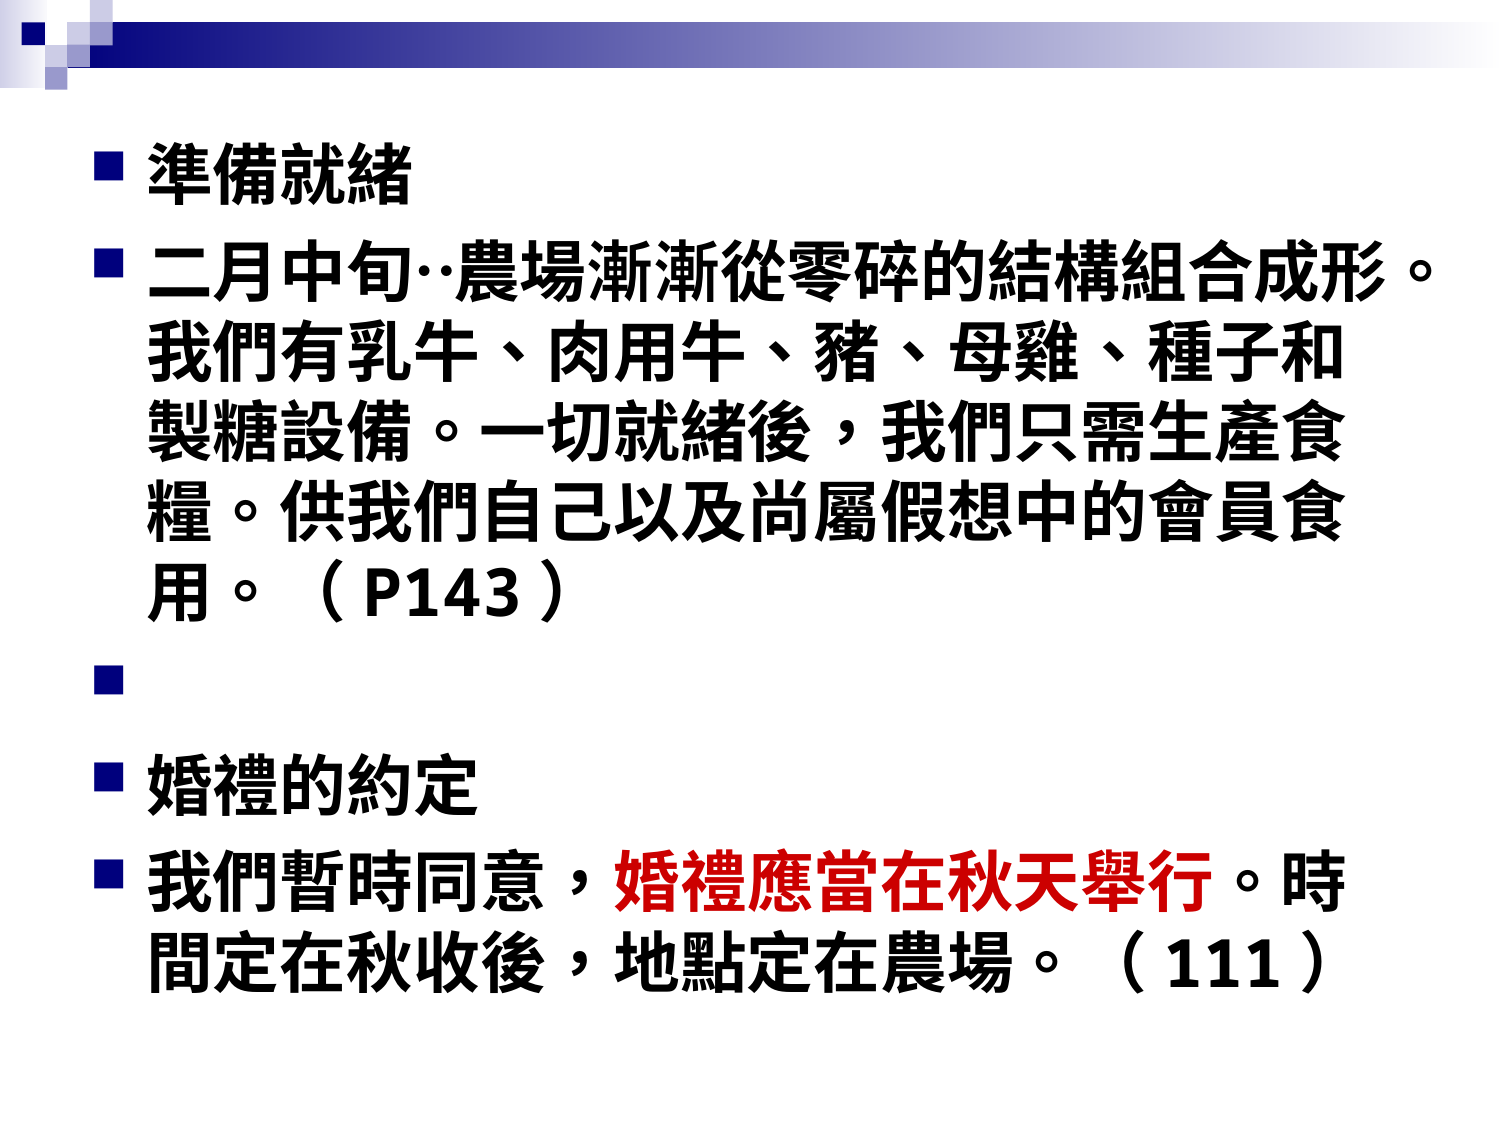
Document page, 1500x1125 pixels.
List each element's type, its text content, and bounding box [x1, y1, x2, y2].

list 準備就緒 二月中旬…農場漸漸從零碎的結構組合成形。我們有乳牛、肉用牛、豬、母雞、種子和製糖設備。一切就緒後，我們只需生產食糧。供我們自己以及尚屬假想中的會員食用。（P143） 婚禮的約定 我們暫時同意，婚禮應當在秋天舉行。時間定在秋收後，地點定在農場。（111） [75, 125, 1426, 1059]
